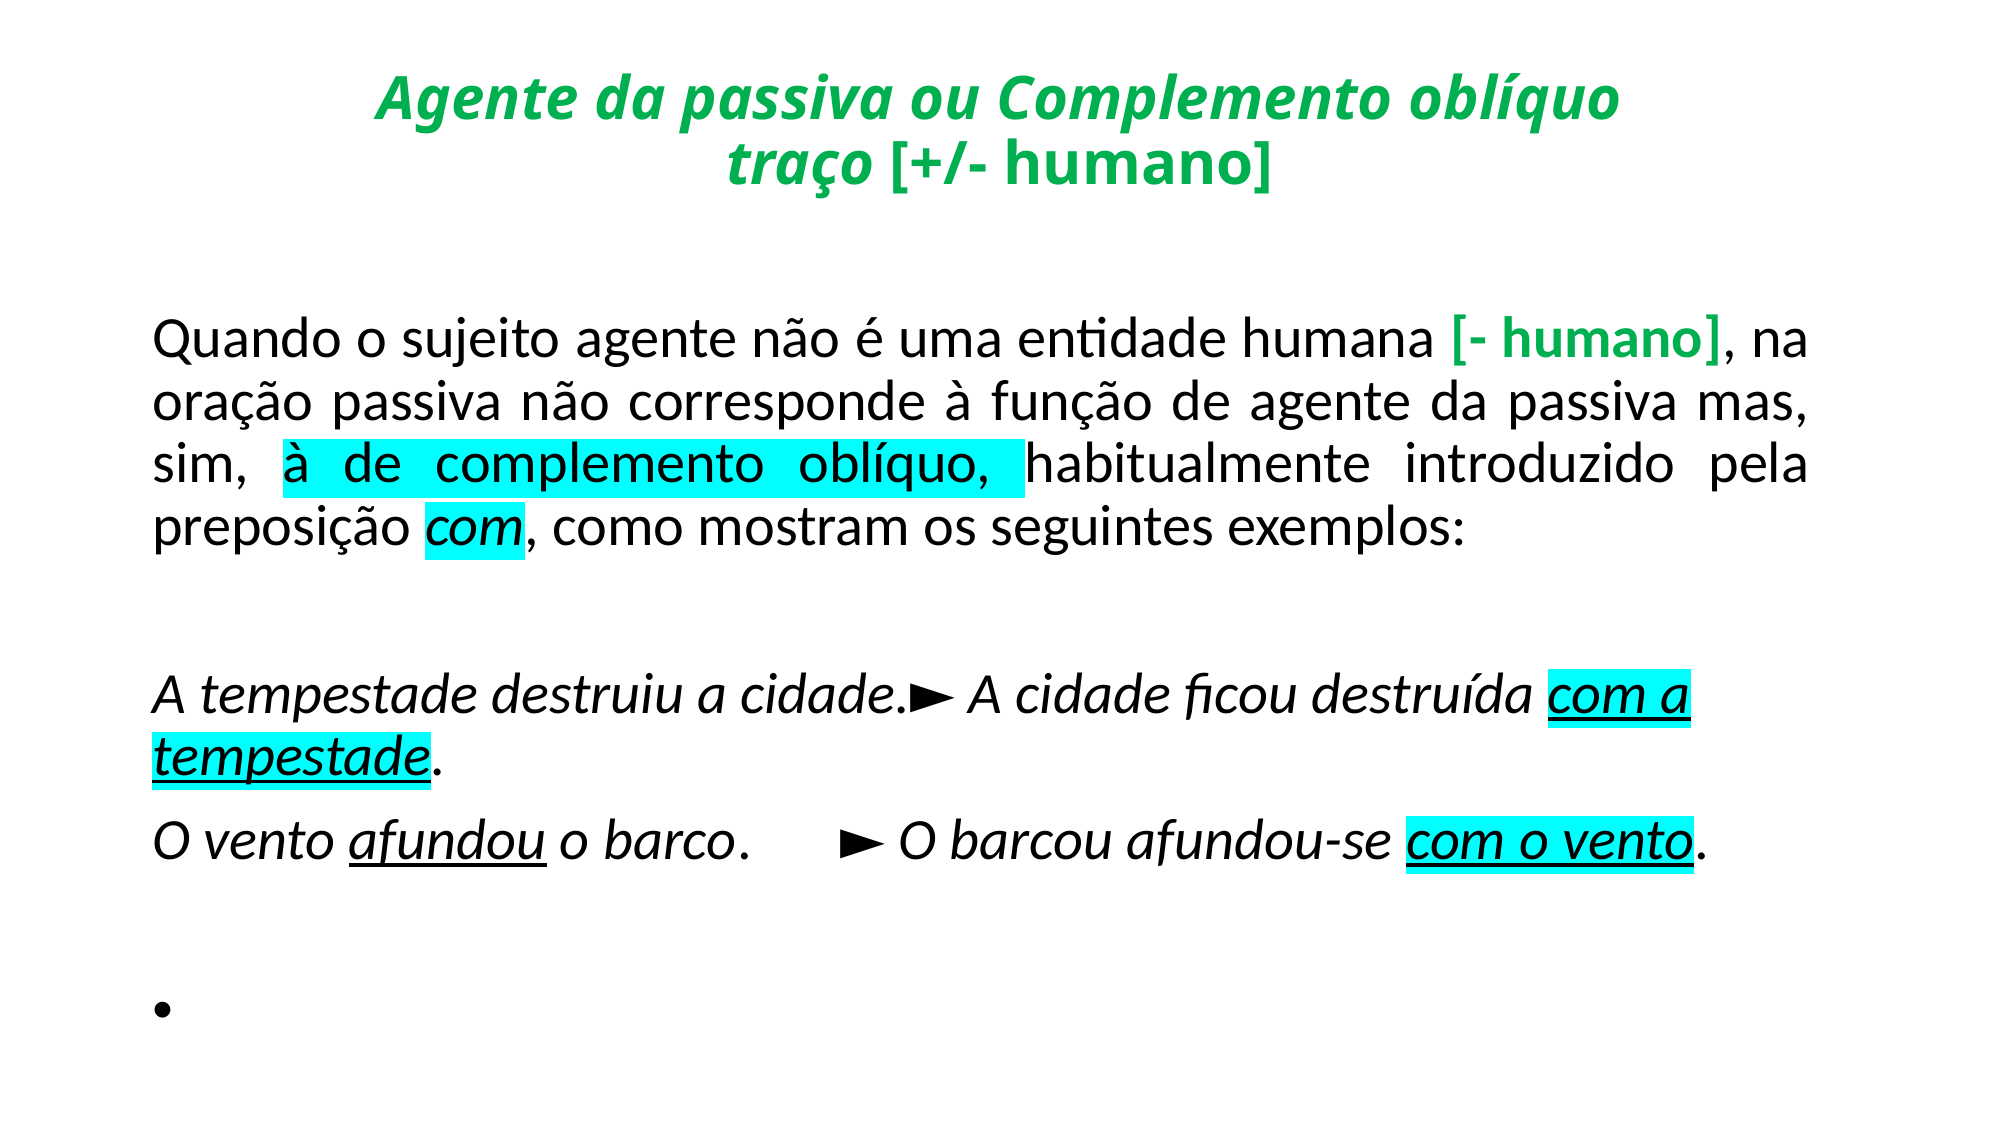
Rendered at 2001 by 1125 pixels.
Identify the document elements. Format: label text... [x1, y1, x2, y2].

title Agente da passiva ou Complemento oblíquo traço [+/- humano] [137, 59, 1863, 278]
list Quando o sujeito agente não é uma entidade humana [- humano], na oração passiva não corresponde à função de agente da passiva mas, sim, à de complemento oblíquo, habitualmente introduzido pela preposição com, como mostram os seguintes exemplos: A tempestade destruiu a cidade.► A cidade ficou destruída com a tempestade. O vento afundou o barco. ► O barcou afundou-se com o vento. [137, 299, 1863, 1014]
